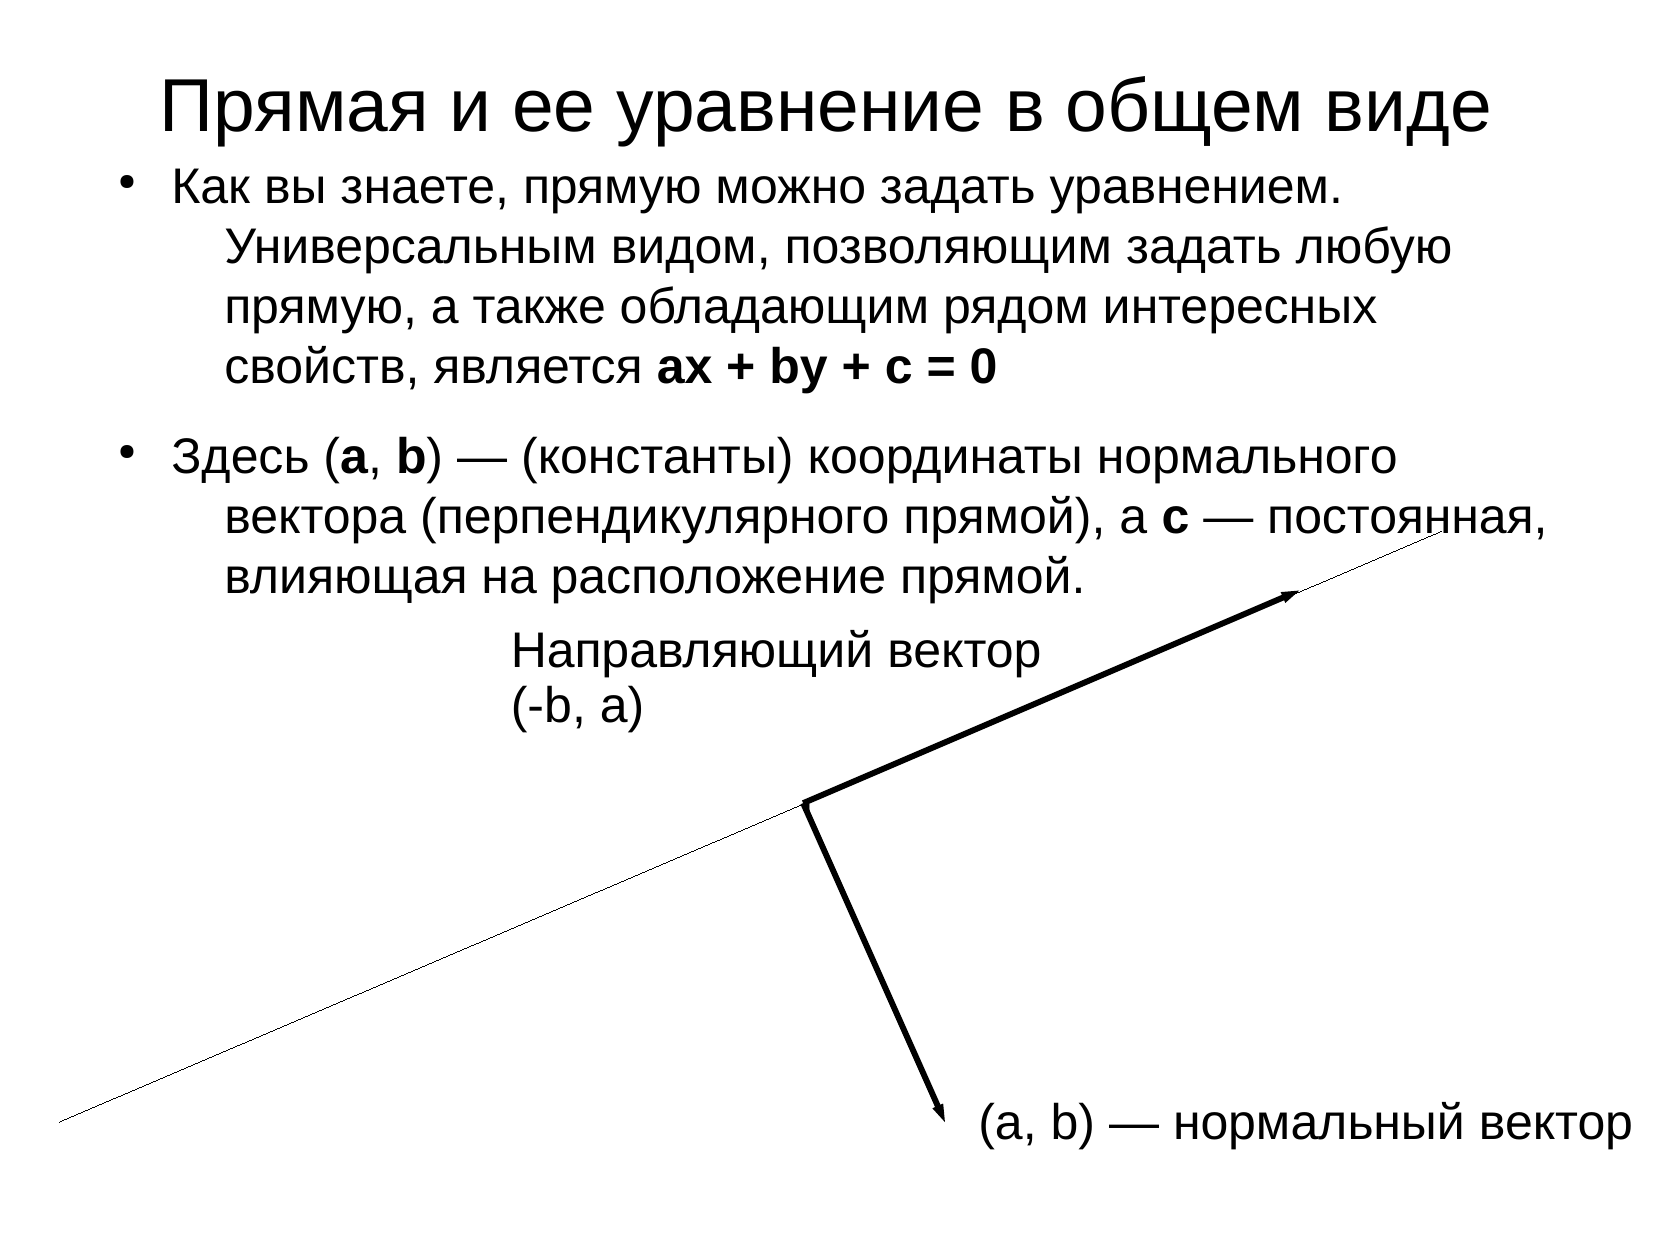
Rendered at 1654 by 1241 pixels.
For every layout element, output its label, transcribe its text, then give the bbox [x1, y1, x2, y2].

text_box (a, b) — нормальный вектор [963, 1086, 1649, 1158]
text_box . [783, 744, 832, 834]
text_box Направляющий вектор (-b, a) [496, 614, 1057, 741]
title Прямая и ее уравнение в общем виде [82, 49, 1571, 153]
list Как вы знаете, прямую можно задать уравнением. Универсальным видом, позволяющим задать любую прямую, а также обладающим рядом интересных свойств, является ax + by + c = 0 Здесь (a, b) — (константы) координаты нормального вектора (перпендикулярного прямой), а c — постоянная, влияющая на расположение прямой. [82, 153, 1571, 1010]
